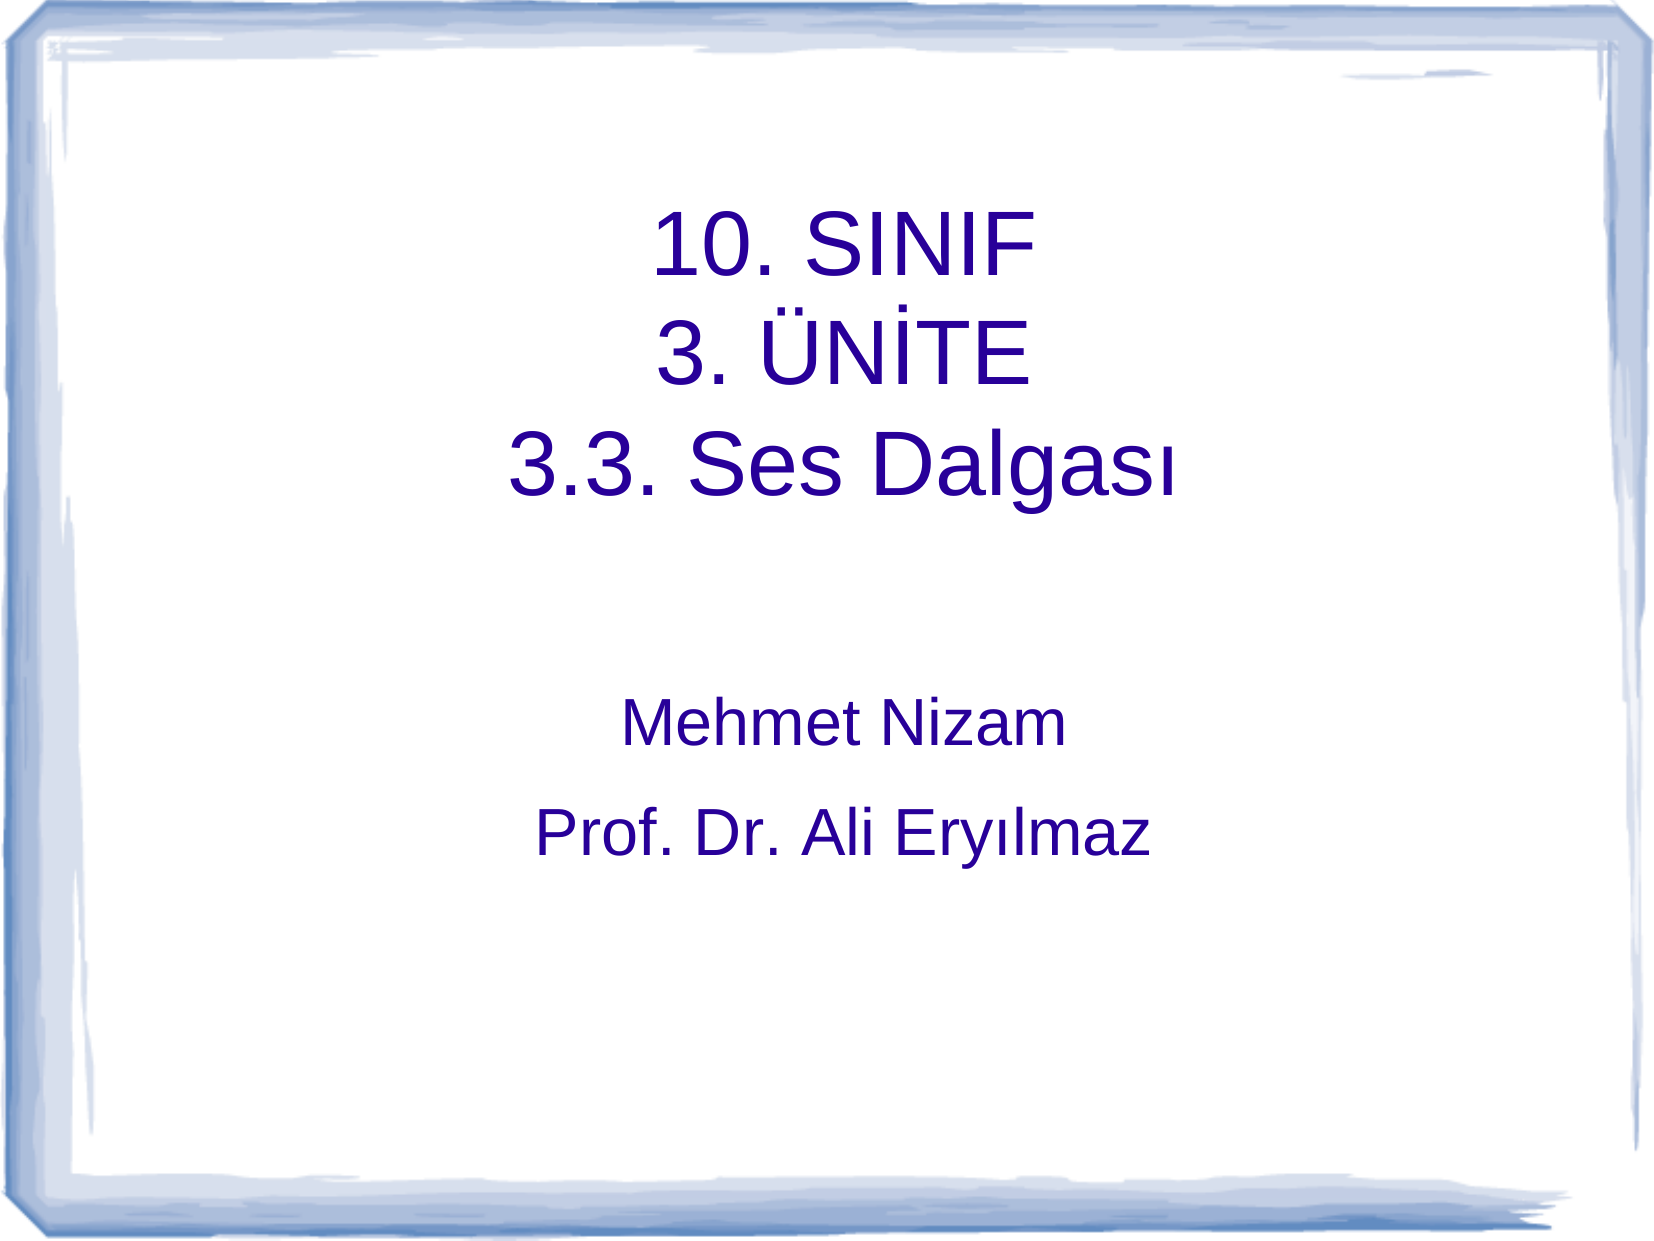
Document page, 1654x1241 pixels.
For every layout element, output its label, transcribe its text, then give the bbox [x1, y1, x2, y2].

subtitle Mehmet Nizam Prof. Dr. Ali Eryılmaz [118, 348, 1571, 981]
title 10. SINIF 3. ÜNİTE 3.3. Ses Dalgası [100, 181, 1589, 516]
